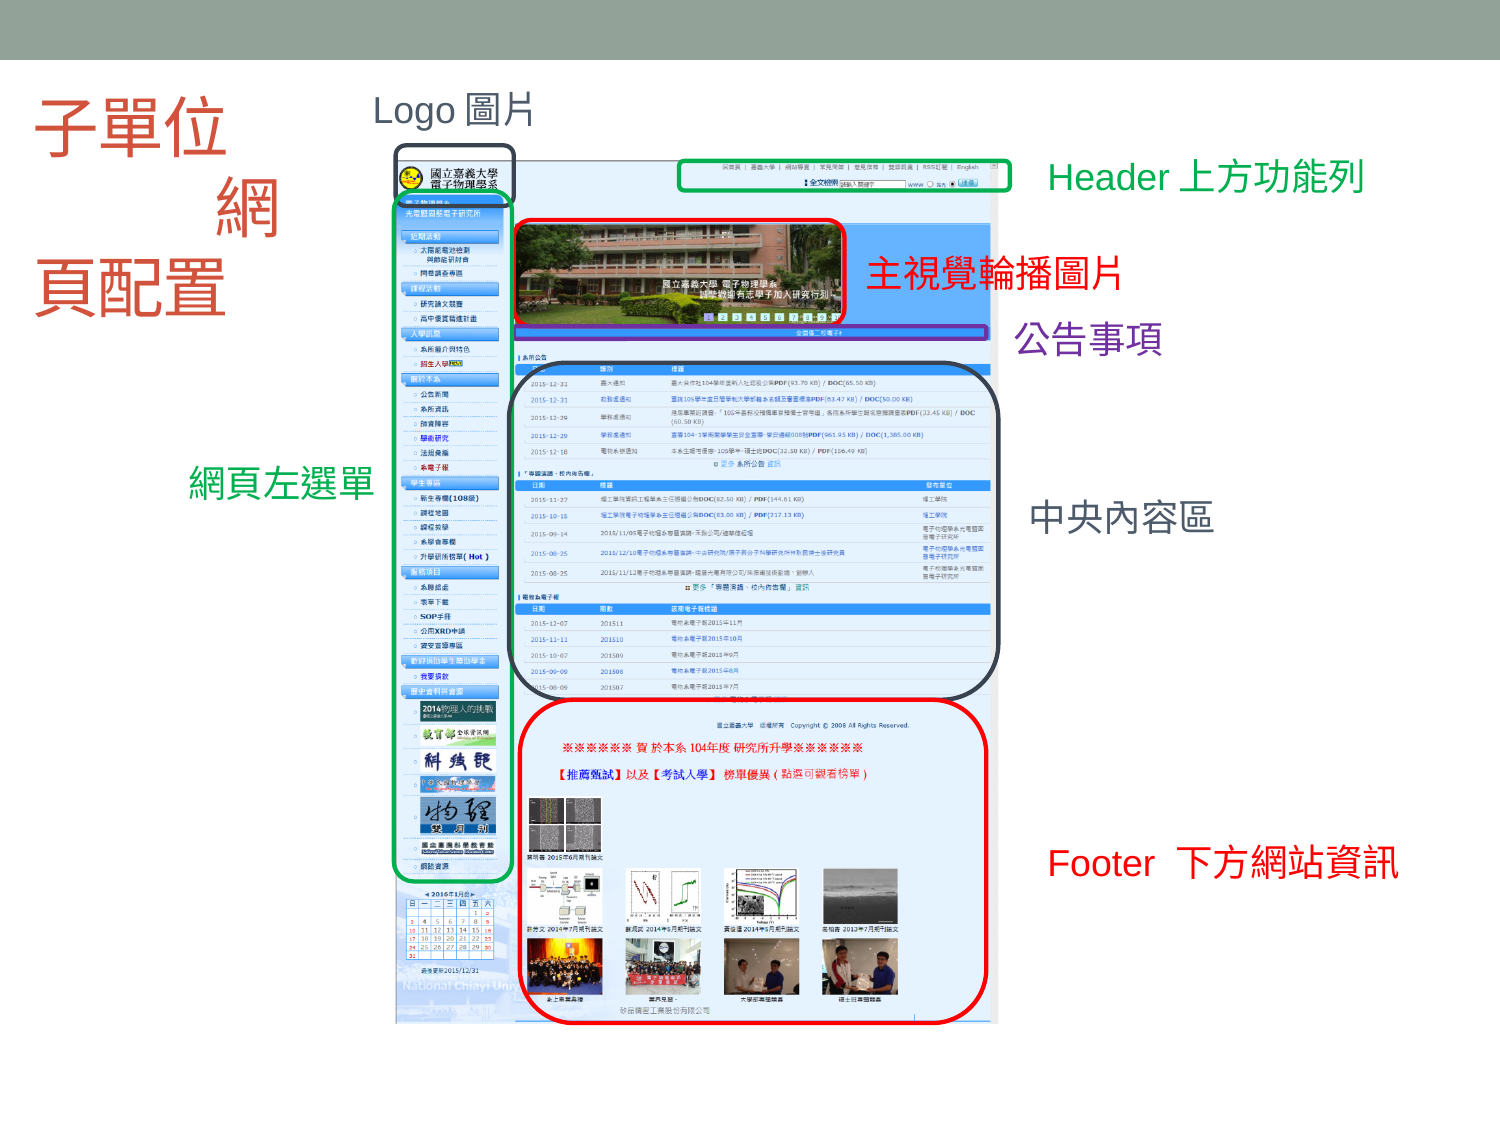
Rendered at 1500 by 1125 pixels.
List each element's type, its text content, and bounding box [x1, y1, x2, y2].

picture [511, 160, 999, 412]
text_box Footer 下方網站資訊 [1032, 831, 1435, 891]
text_box 網頁左選單 [173, 453, 391, 513]
text_box Logo圖片 [358, 79, 555, 139]
picture [513, 311, 525, 327]
text_box 主視覺輪播圖片 [851, 243, 1143, 303]
text_box 公告事項 [998, 308, 1178, 369]
text_box [679, 160, 1010, 191]
text_box 中央內容區 [1014, 486, 1232, 547]
title 子單位 網頁配置 [17, 78, 337, 291]
picture [935, 650, 999, 1024]
text_box Header上方功能列 [1032, 145, 1381, 205]
picture [395, 667, 571, 1024]
text_box [393, 145, 999, 1024]
